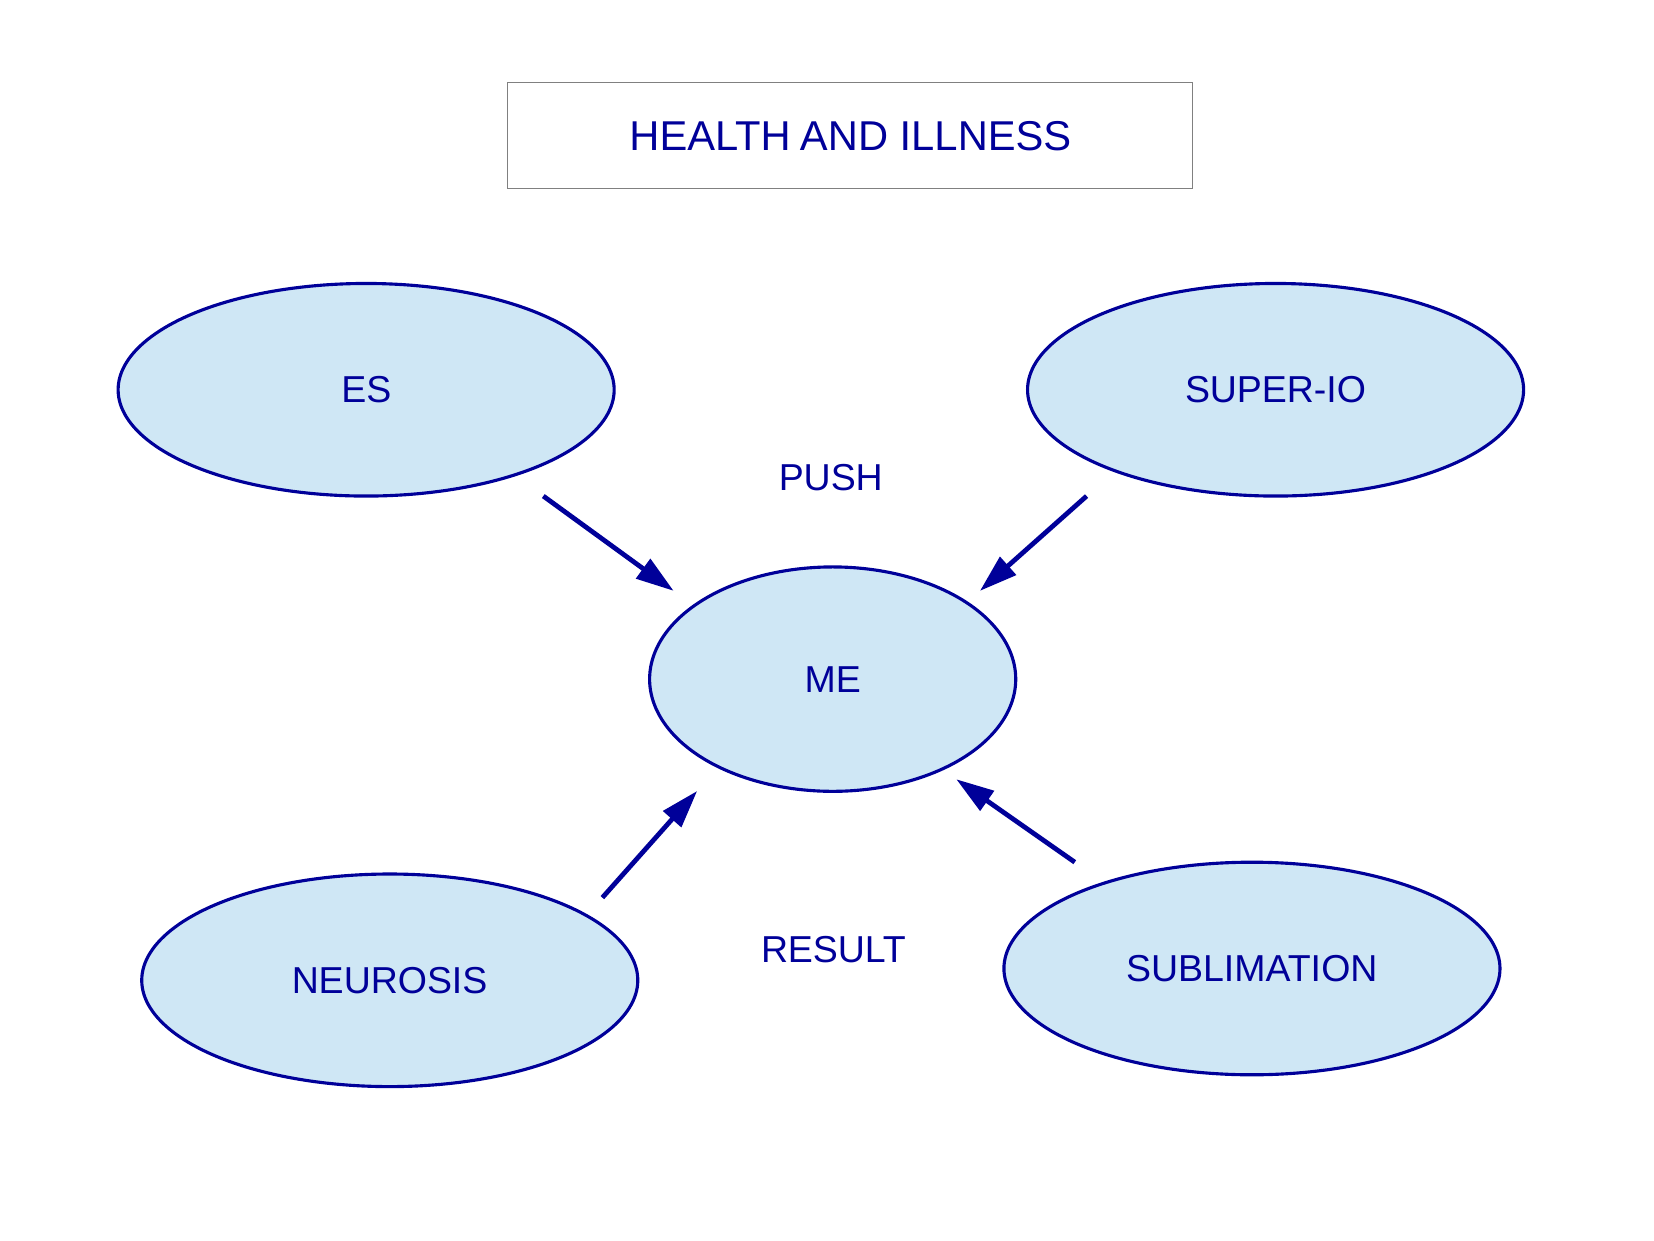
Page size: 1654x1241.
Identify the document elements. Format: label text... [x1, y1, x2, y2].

text_box NEUROSIS [141, 874, 638, 1087]
text_box HEALTH AND ILLNESS [507, 82, 1193, 189]
text_box RESULT [746, 921, 922, 979]
text_box SUBLIMATION [1003, 862, 1501, 1075]
text_box PUSH [763, 448, 898, 506]
text_box SUPER-IO [1027, 283, 1524, 497]
text_box ES [118, 283, 615, 497]
text_box ME [649, 566, 1016, 792]
